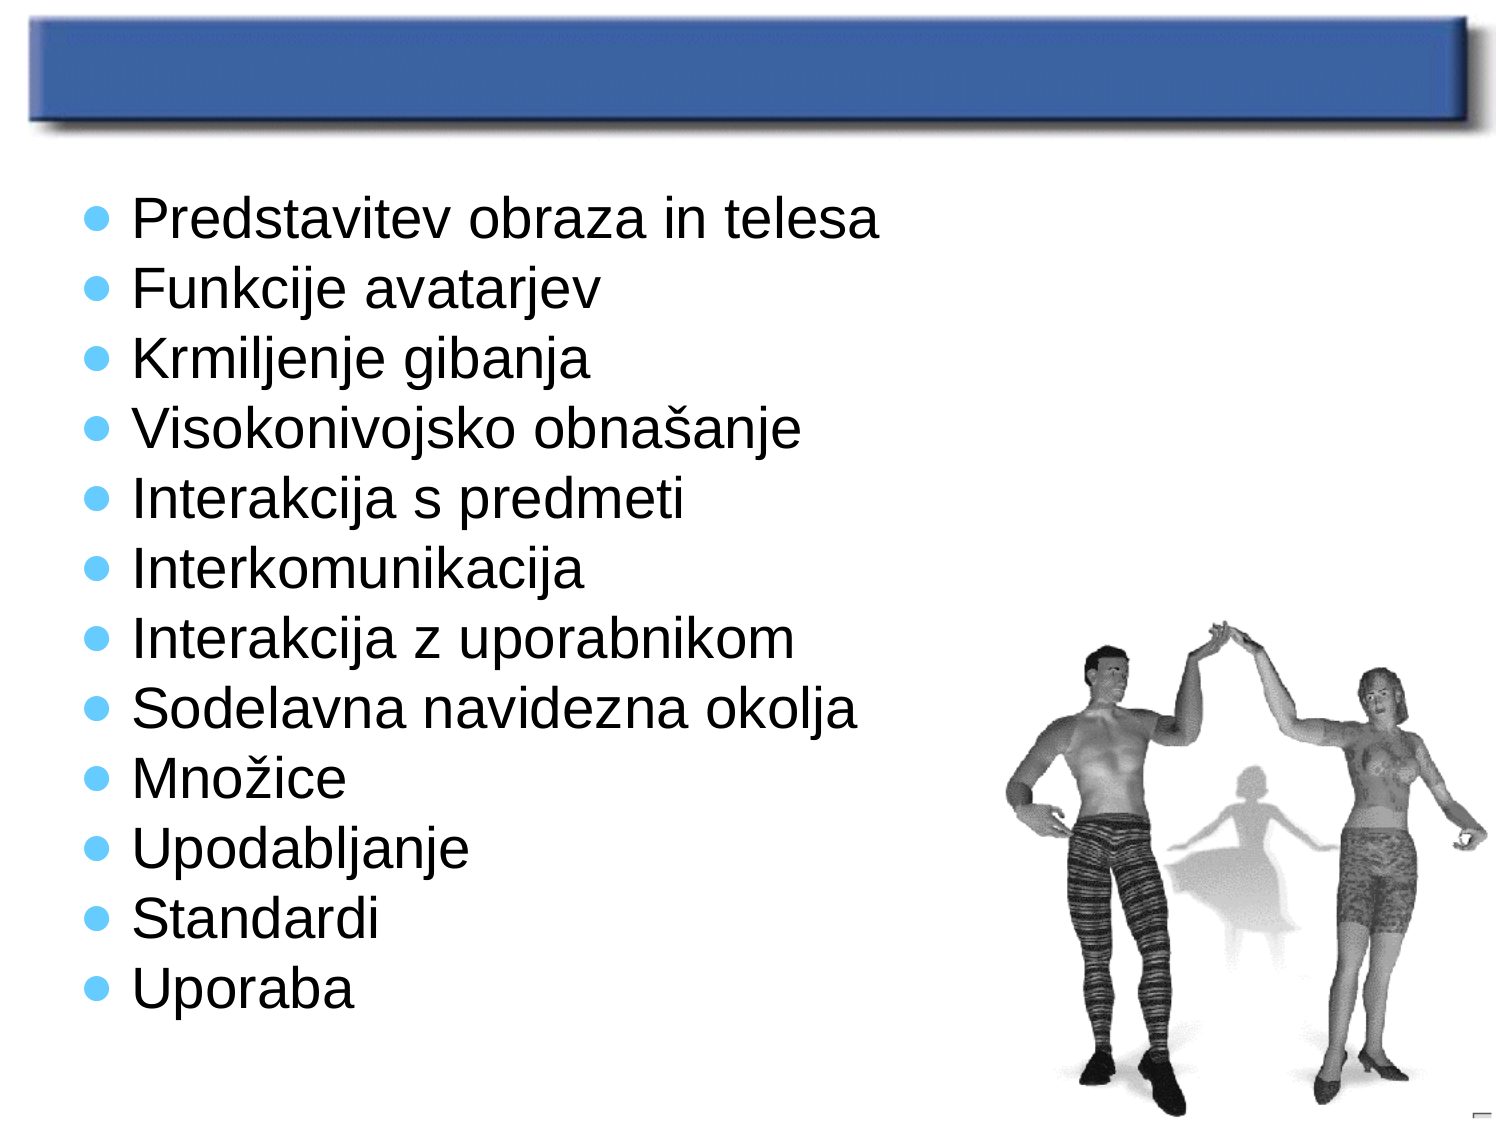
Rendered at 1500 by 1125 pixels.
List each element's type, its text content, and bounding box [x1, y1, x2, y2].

picture [962, 605, 1500, 1125]
picture [27, 13, 1496, 141]
text_box Predstavitev obraza in telesa Funkcije avatarjev Krmiljenje gibanja Visokonivojsko obnašanje Interakcija s predmeti Interkomunikacija Interakcija z uporabnikom Sodelavna navidezna okolja Množice Upodabljanje Standardi Uporaba [64, 172, 897, 1028]
